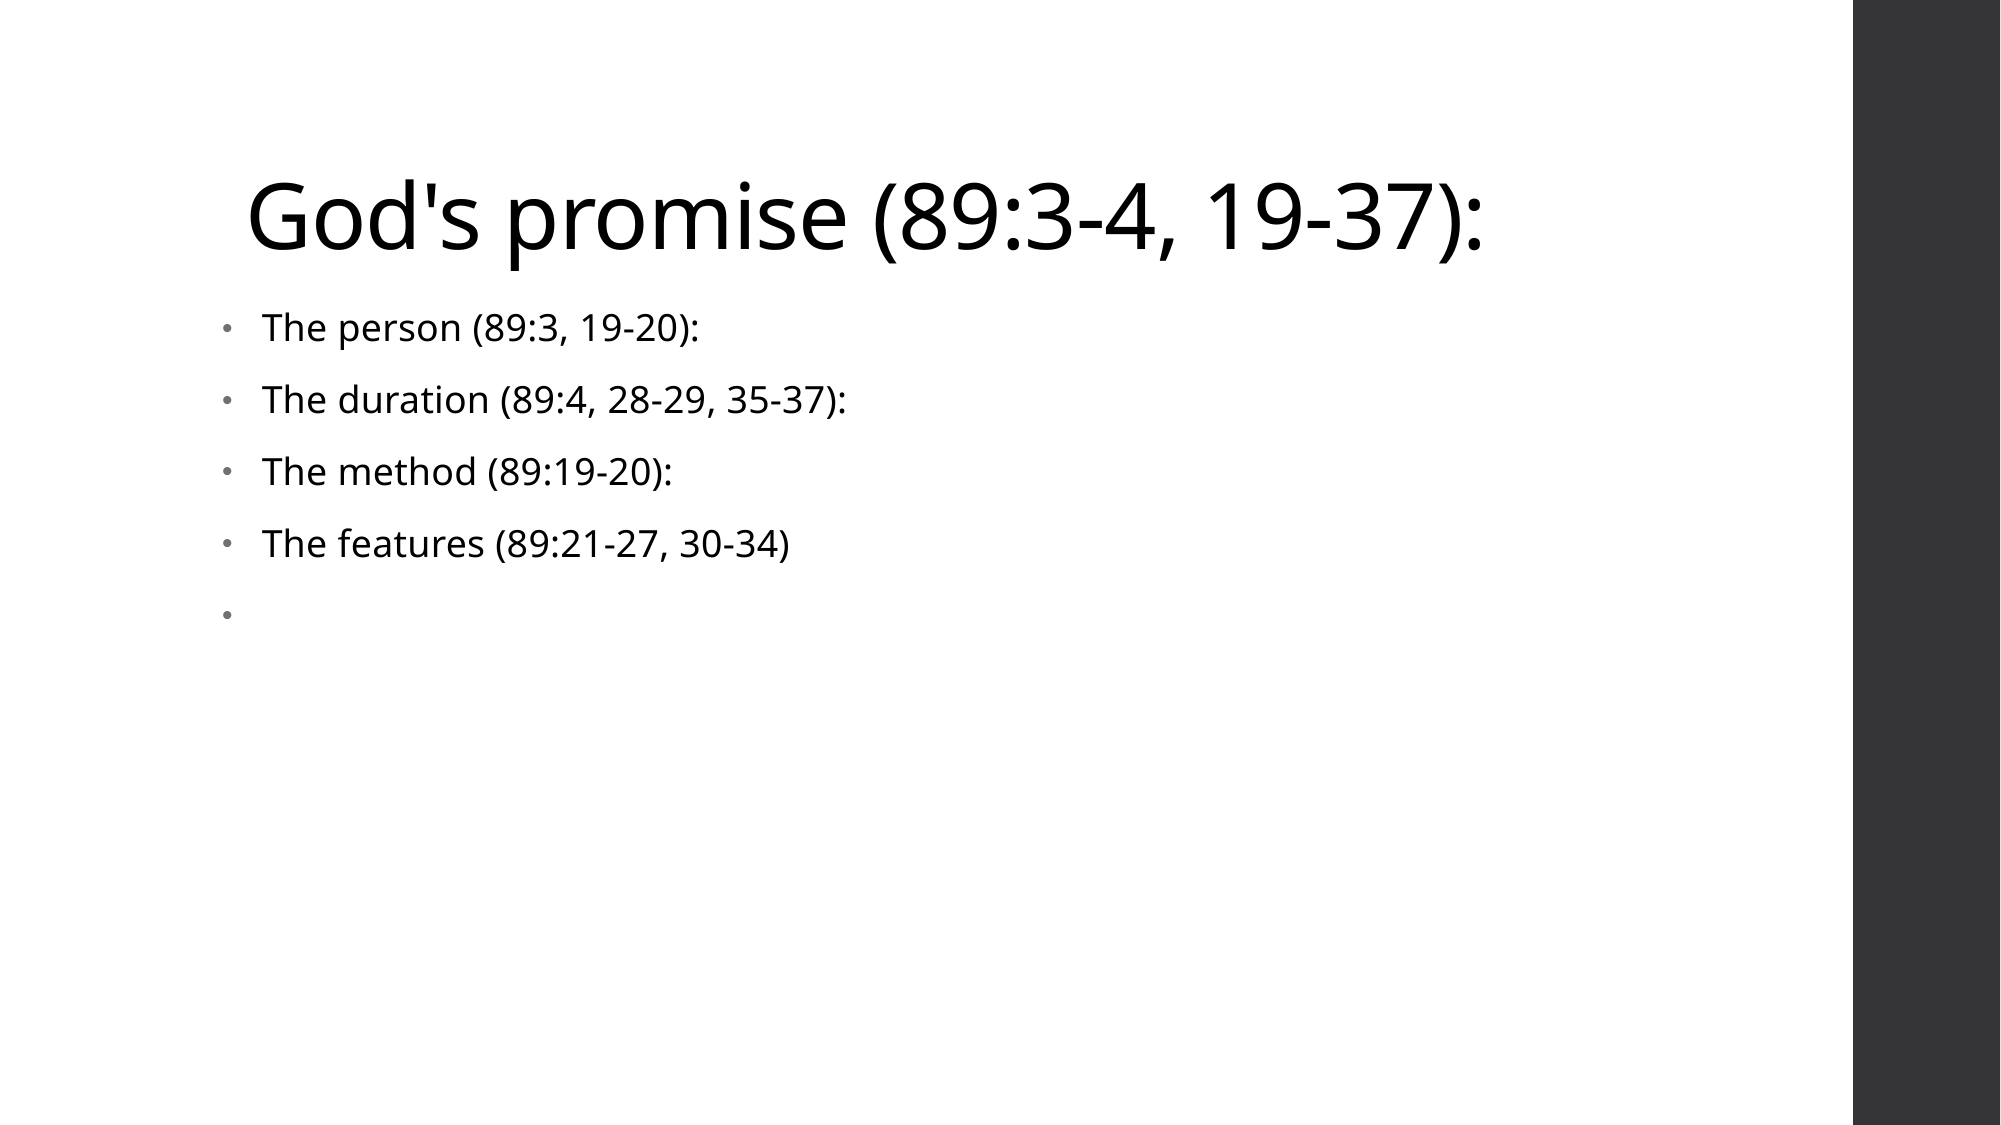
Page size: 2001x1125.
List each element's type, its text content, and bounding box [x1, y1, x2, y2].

list The person (89:3, 19-20): The duration (89:4, 28-29, 35-37): The method (89:19-20): The features (89:21-27, 30-34) [206, 299, 1617, 1014]
title God's promise (89:3-4, 19-37): [206, 60, 1797, 278]
